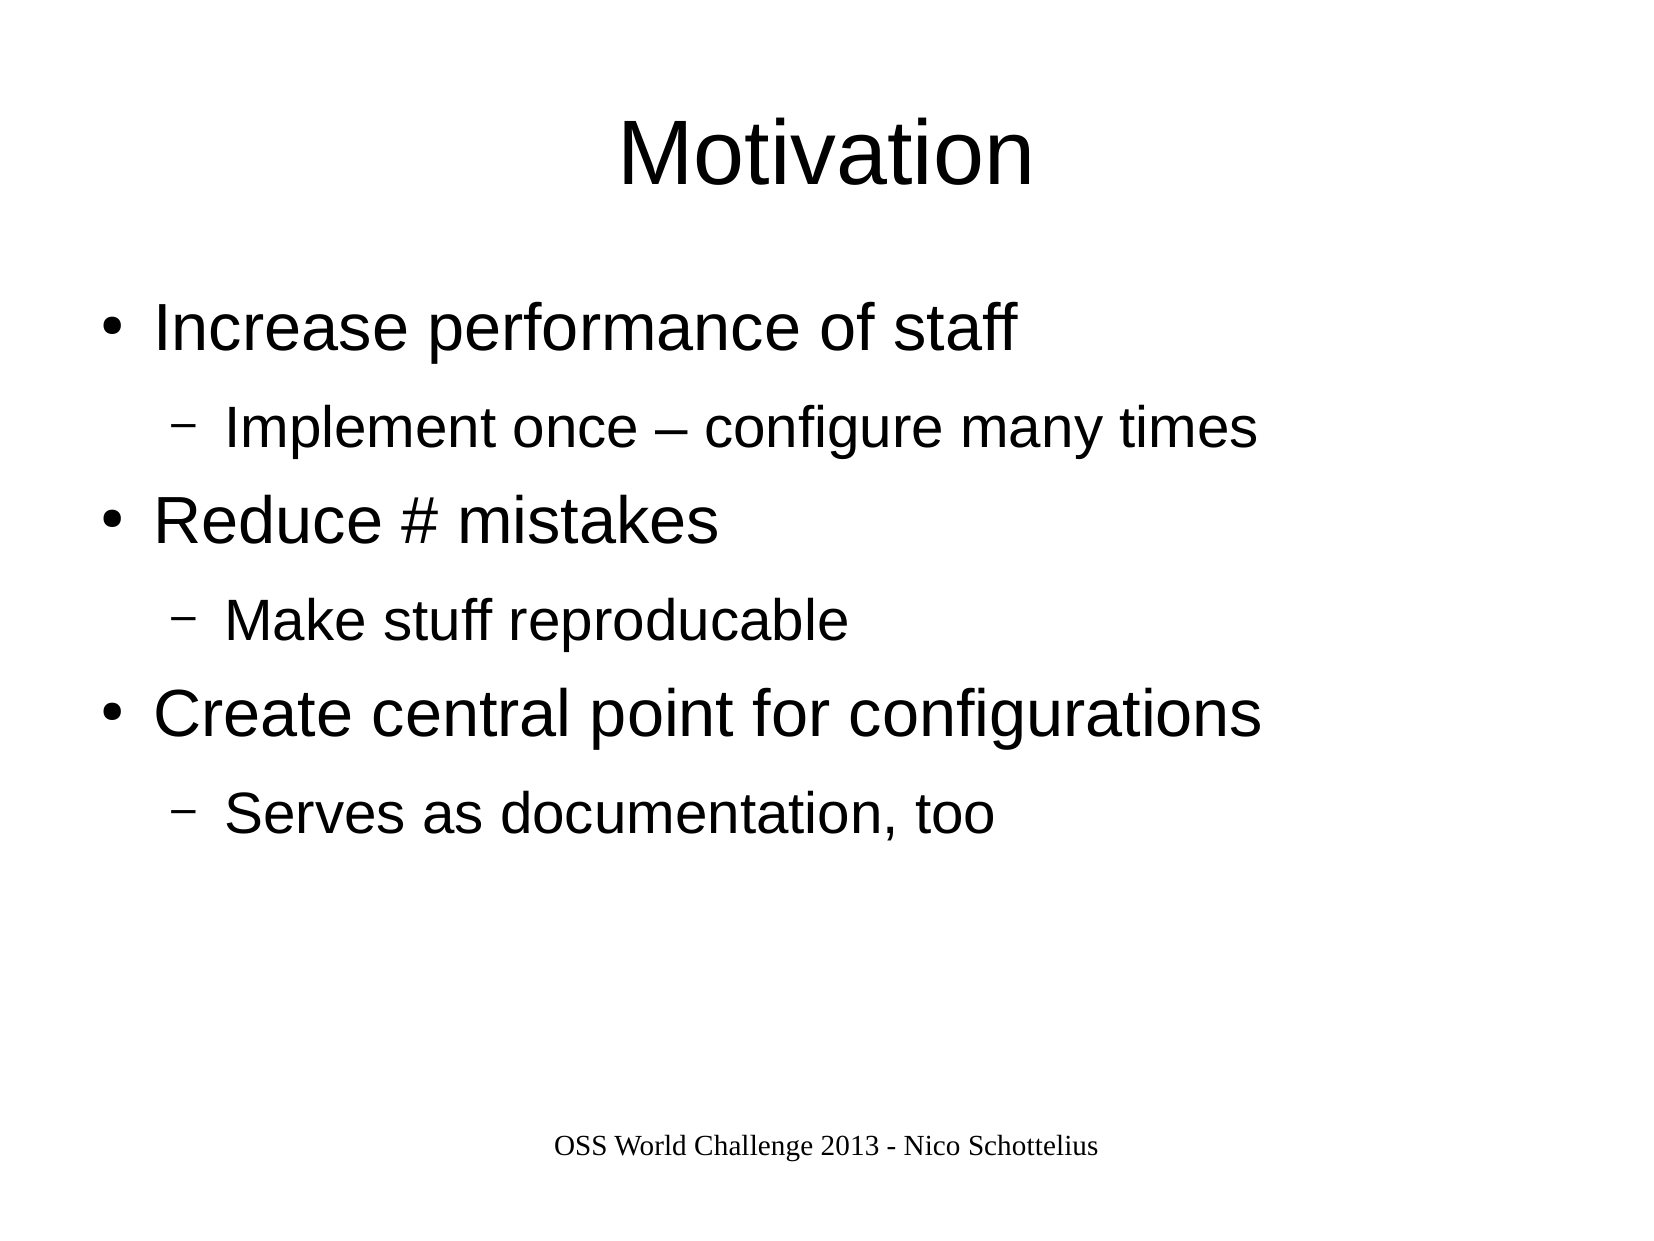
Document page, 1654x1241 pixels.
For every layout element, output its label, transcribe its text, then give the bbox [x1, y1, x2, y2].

title Motivation [82, 49, 1571, 257]
list Increase performance of staff Implement once – configure many times Reduce # mistakes Make stuff reproducable Create central point for configurations Serves as documentation, too [82, 290, 1538, 1010]
